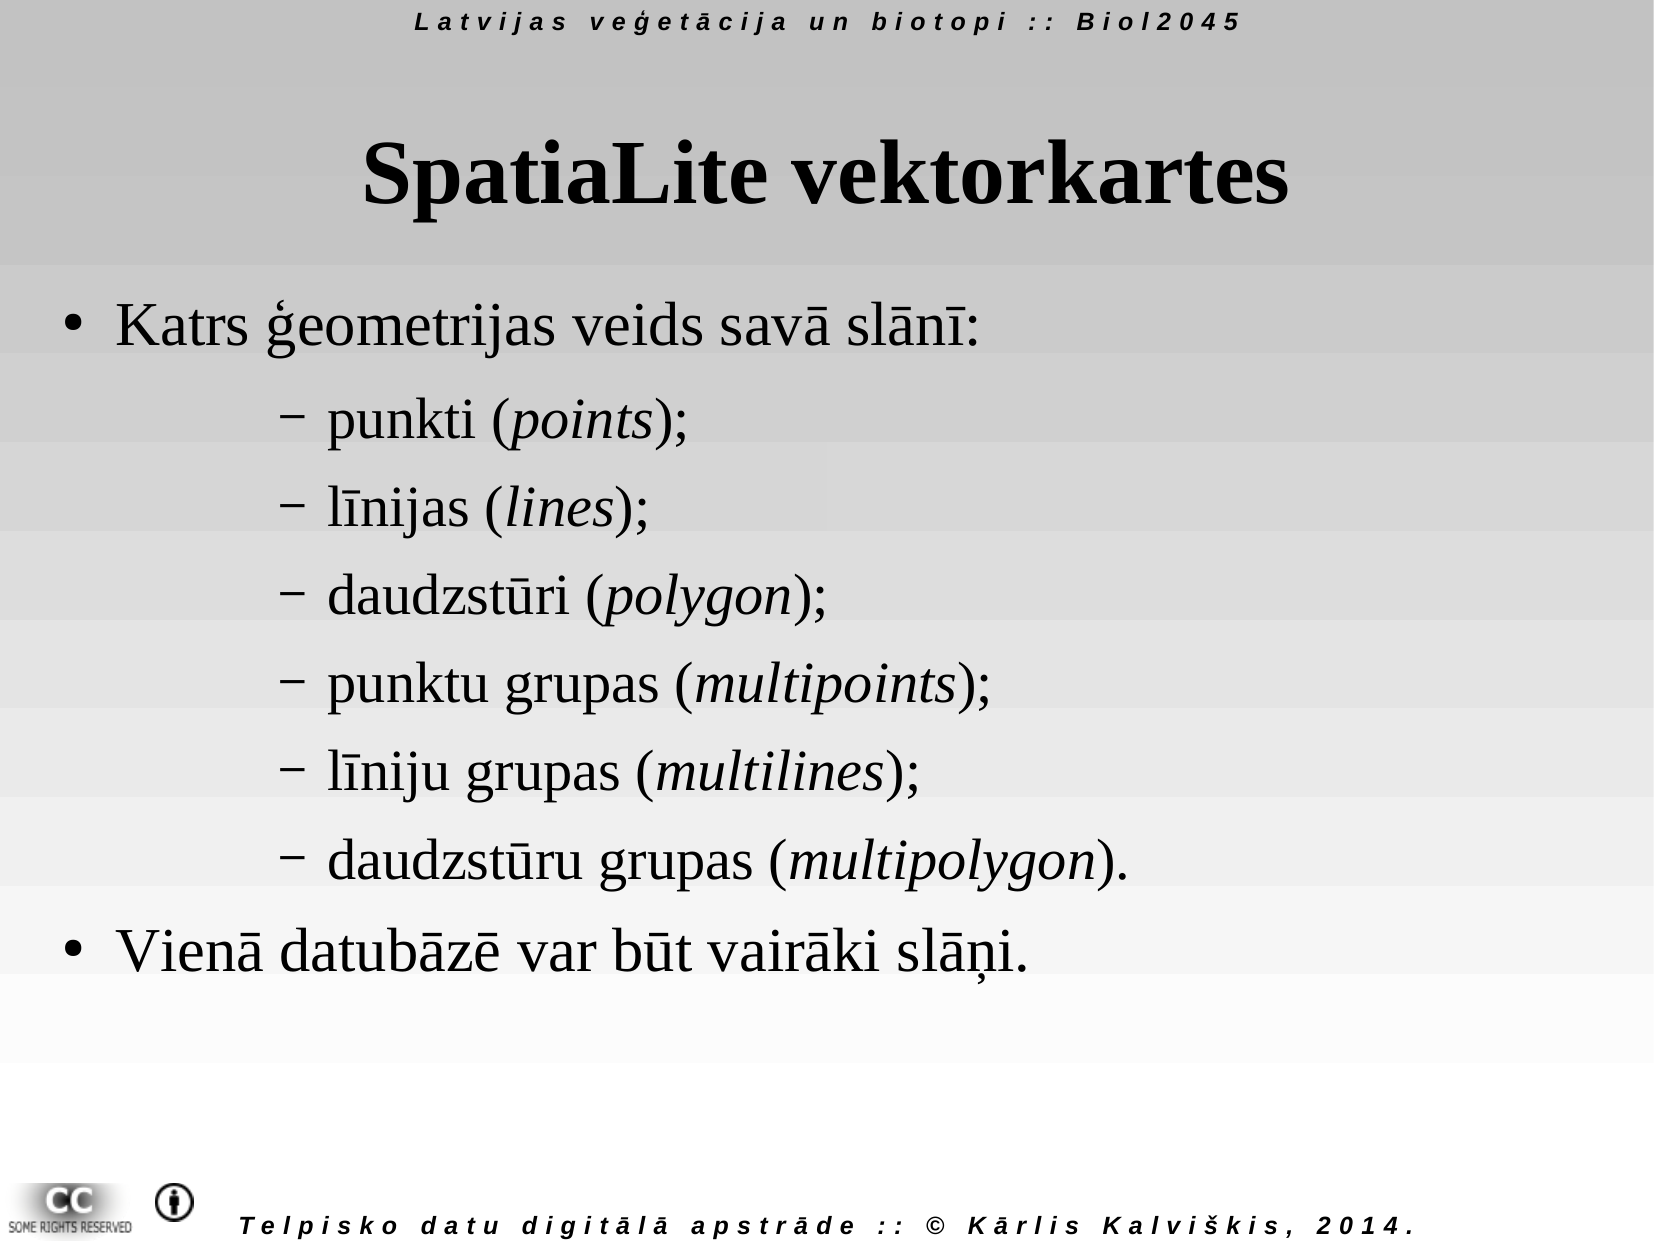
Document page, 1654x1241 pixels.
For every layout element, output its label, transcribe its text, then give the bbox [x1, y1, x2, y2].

picture [0, 0, 1654, 1241]
list Katrs ģeometrijas veids savā slānī: punkti (points); līnijas (lines); daudzstūri (polygon); punktu grupas (multipoints); līniju grupas (multilines); daudzstūru grupas (multipolygon). Vienā datubāzē var būt vairāki slāņi. [44, 289, 1610, 1113]
title SpatiaLite vektorkartes [29, 49, 1625, 296]
